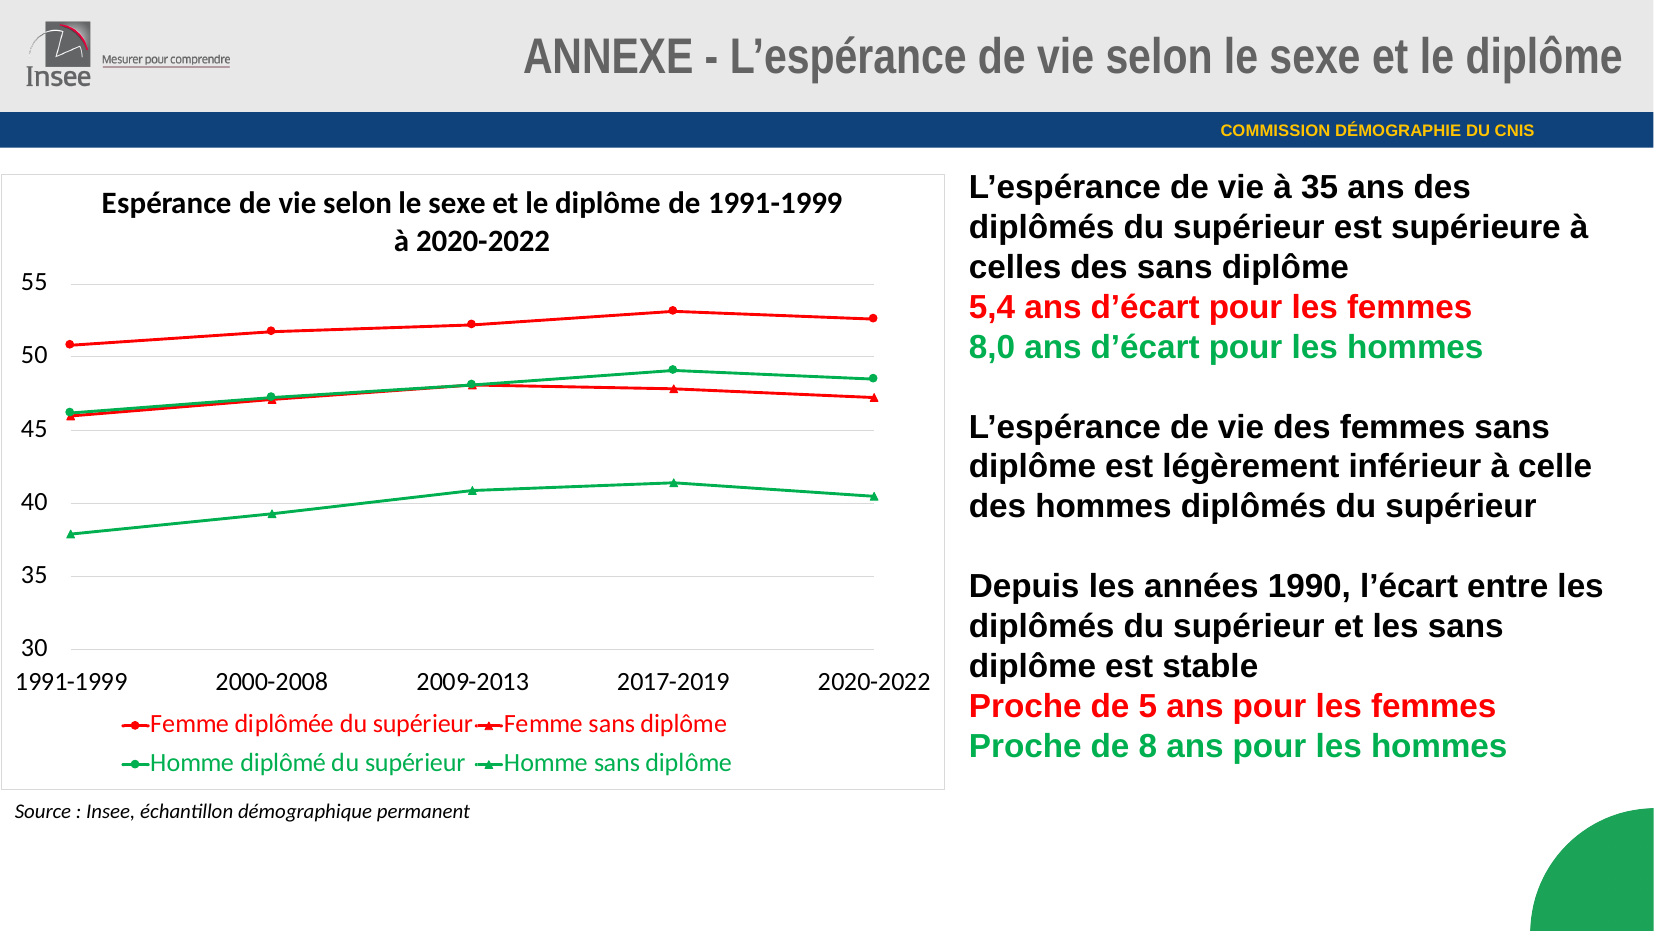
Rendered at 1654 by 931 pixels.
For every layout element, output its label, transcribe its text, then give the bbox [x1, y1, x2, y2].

text_box L’espérance de vie à 35 ans des diplômés du supérieur est supérieure à celles des sans diplôme 5,4 ans d’écart pour les femmes 8,0 ans d’écart pour les hommes L’espérance de vie des femmes sans diplôme est légèrement inférieur à celle des hommes diplômés du supérieur Depuis les années 1990, l’écart entre les diplômés du supérieur et les sans diplôme est stable Proche de 5 ans pour les femmes Proche de 8 ans pour les hommes [954, 157, 1634, 772]
title ANNEXE - L’espérance de vie selon le sexe et le diplôme [225, 0, 1624, 131]
picture [0, 173, 945, 790]
text_box Source : Insee, échantillon démographique permanent [0, 790, 945, 830]
picture [23, 0, 225, 89]
picture [1530, 808, 1654, 931]
footer Commission démographie du Cnis [59, 112, 1536, 148]
